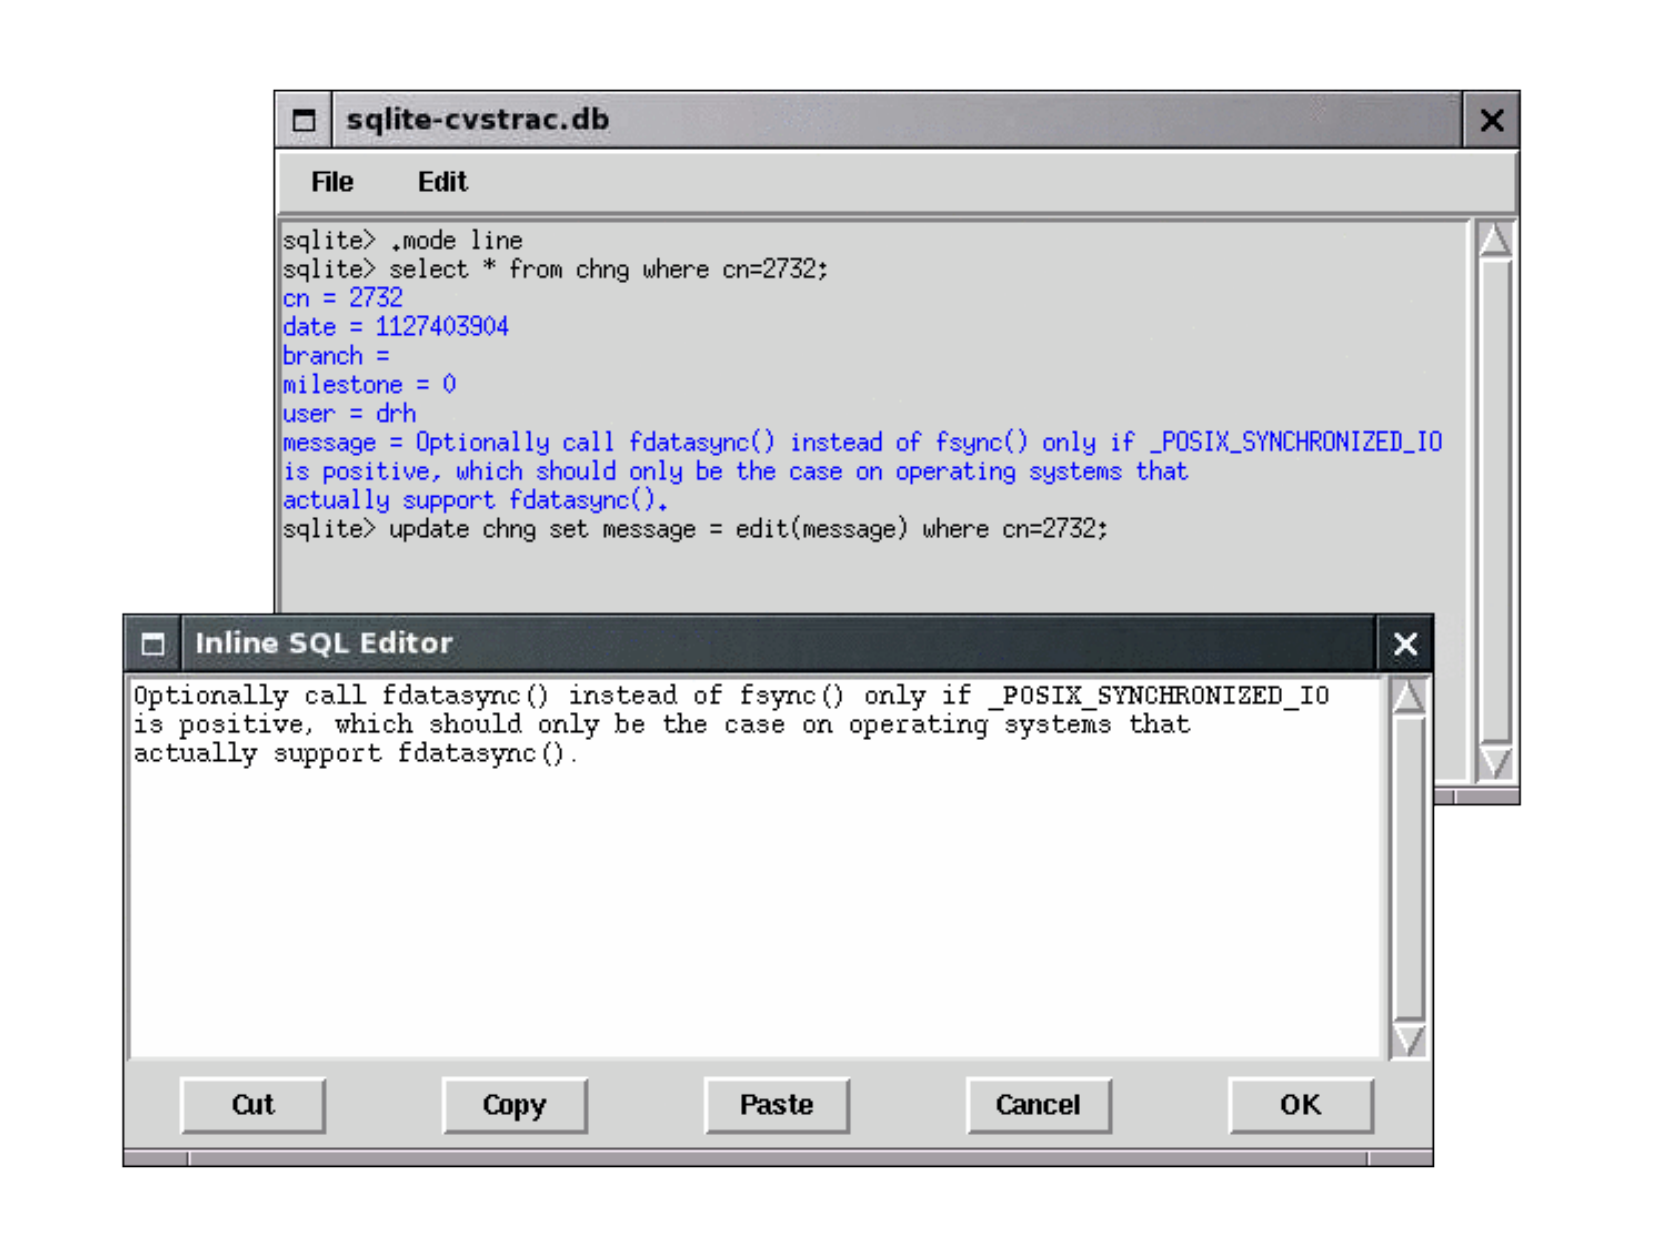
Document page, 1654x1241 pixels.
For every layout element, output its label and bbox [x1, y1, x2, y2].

picture [107, 81, 1533, 1186]
